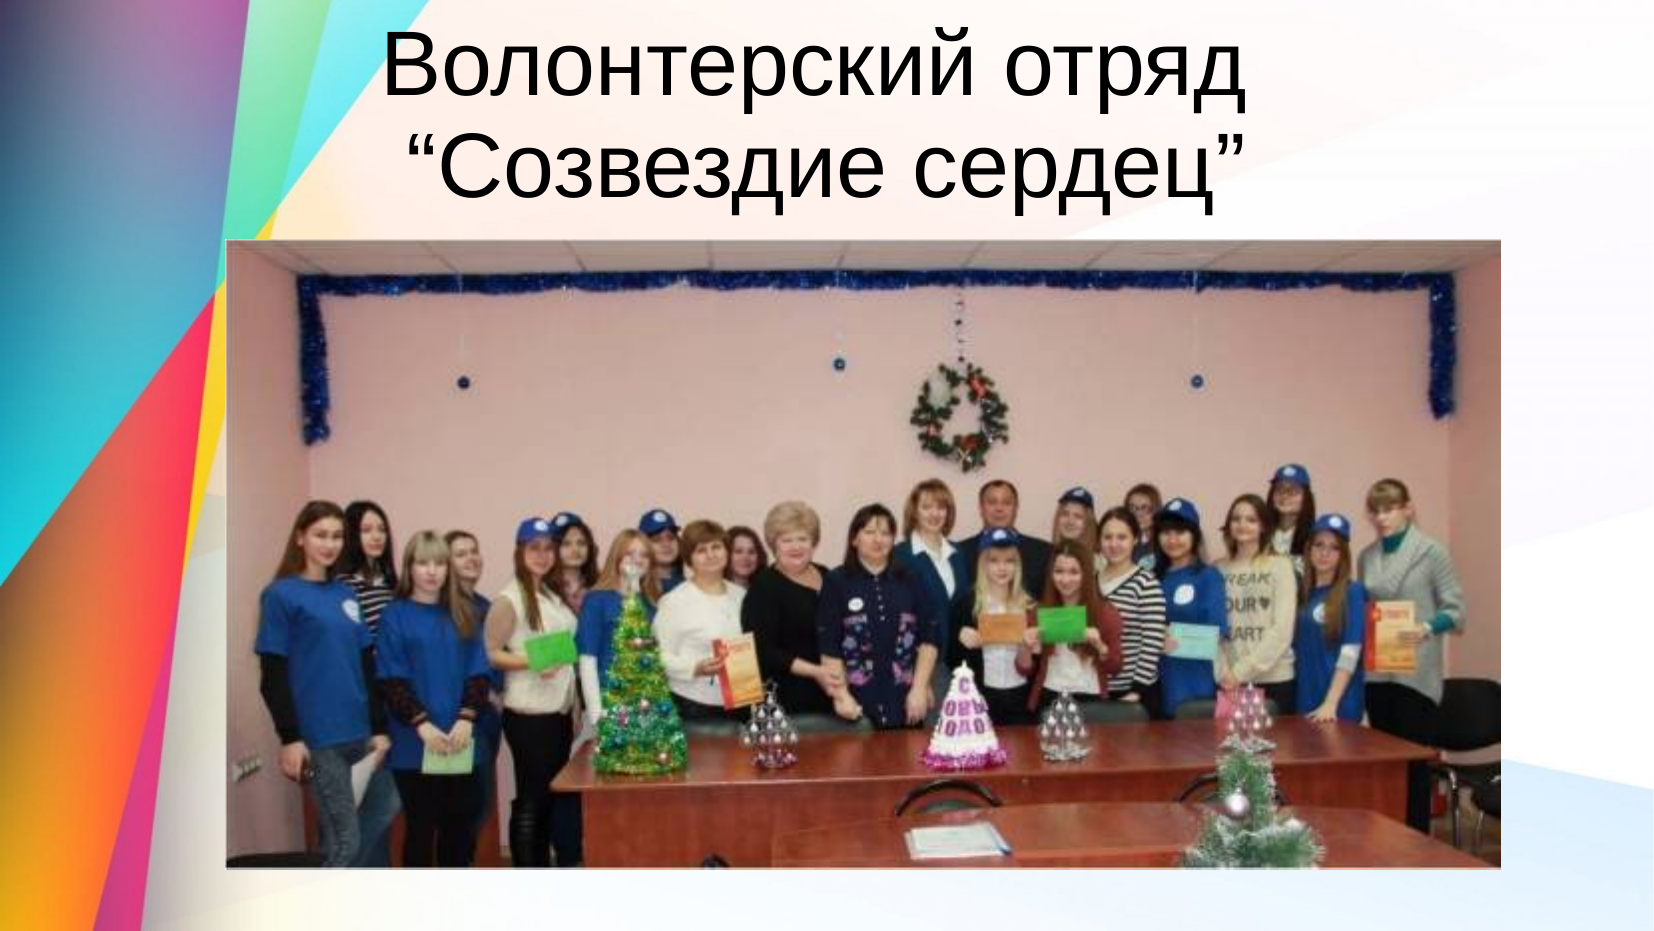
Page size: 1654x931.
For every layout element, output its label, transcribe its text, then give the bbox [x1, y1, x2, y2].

title Волонтерский отряд “Созвездие сердец” [82, 12, 1571, 218]
picture [0, 0, 1654, 931]
